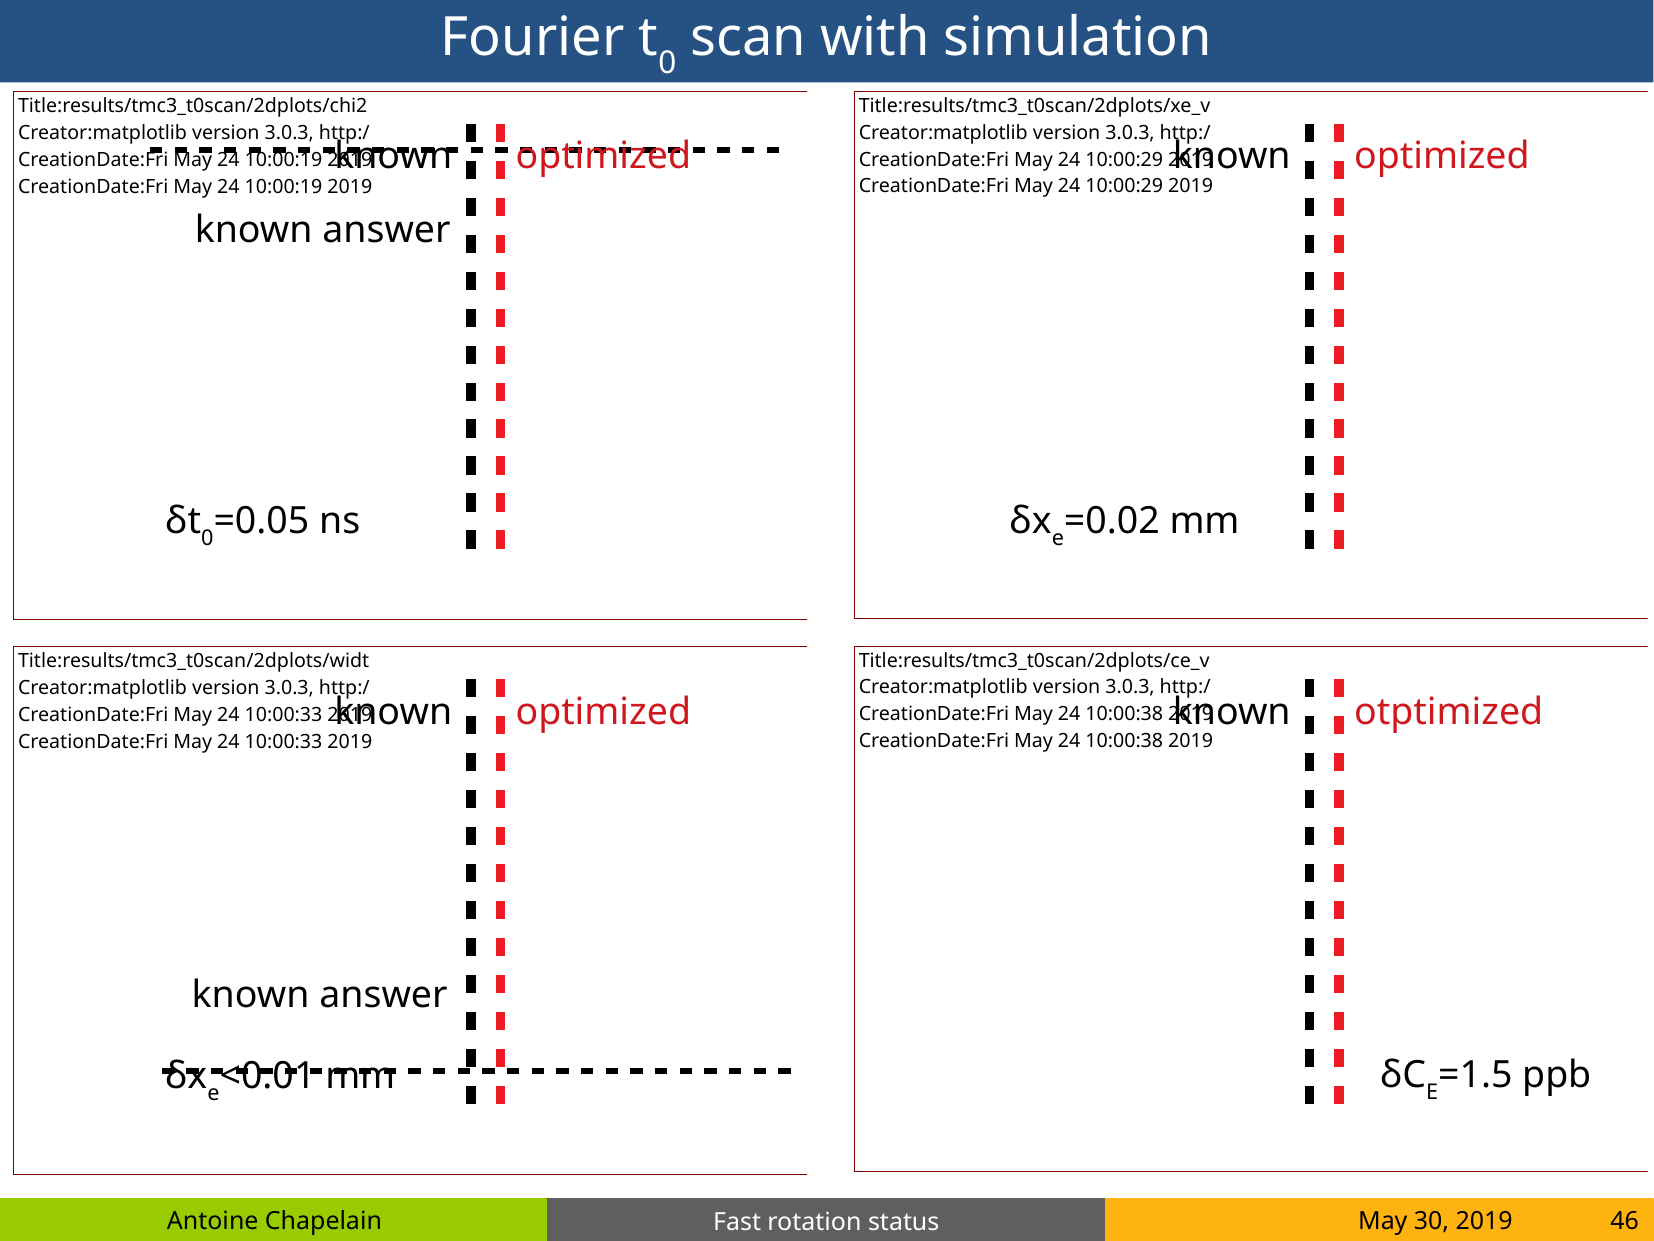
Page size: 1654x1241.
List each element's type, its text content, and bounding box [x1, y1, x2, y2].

picture [11, 645, 807, 1175]
text_box δxe<0.01 mm [150, 1041, 451, 1108]
text_box known [1123, 676, 1306, 736]
picture [852, 90, 1648, 619]
text_box optimized [500, 676, 736, 736]
picture [11, 90, 807, 620]
text_box optimized [1339, 121, 1574, 181]
text_box δCE=1.5 ppb [1365, 1039, 1654, 1107]
title Fourier t0 scan with simulation [0, 0, 1654, 80]
text_box known [285, 121, 468, 181]
text_box known [285, 676, 468, 736]
text_box optimized [500, 121, 736, 181]
text_box known [1123, 121, 1306, 181]
text_box δt0=0.05 ns [150, 485, 406, 553]
picture [852, 645, 1648, 1172]
text_box δxe=0.02 mm [994, 486, 1295, 553]
text_box otptimized [1339, 676, 1574, 736]
